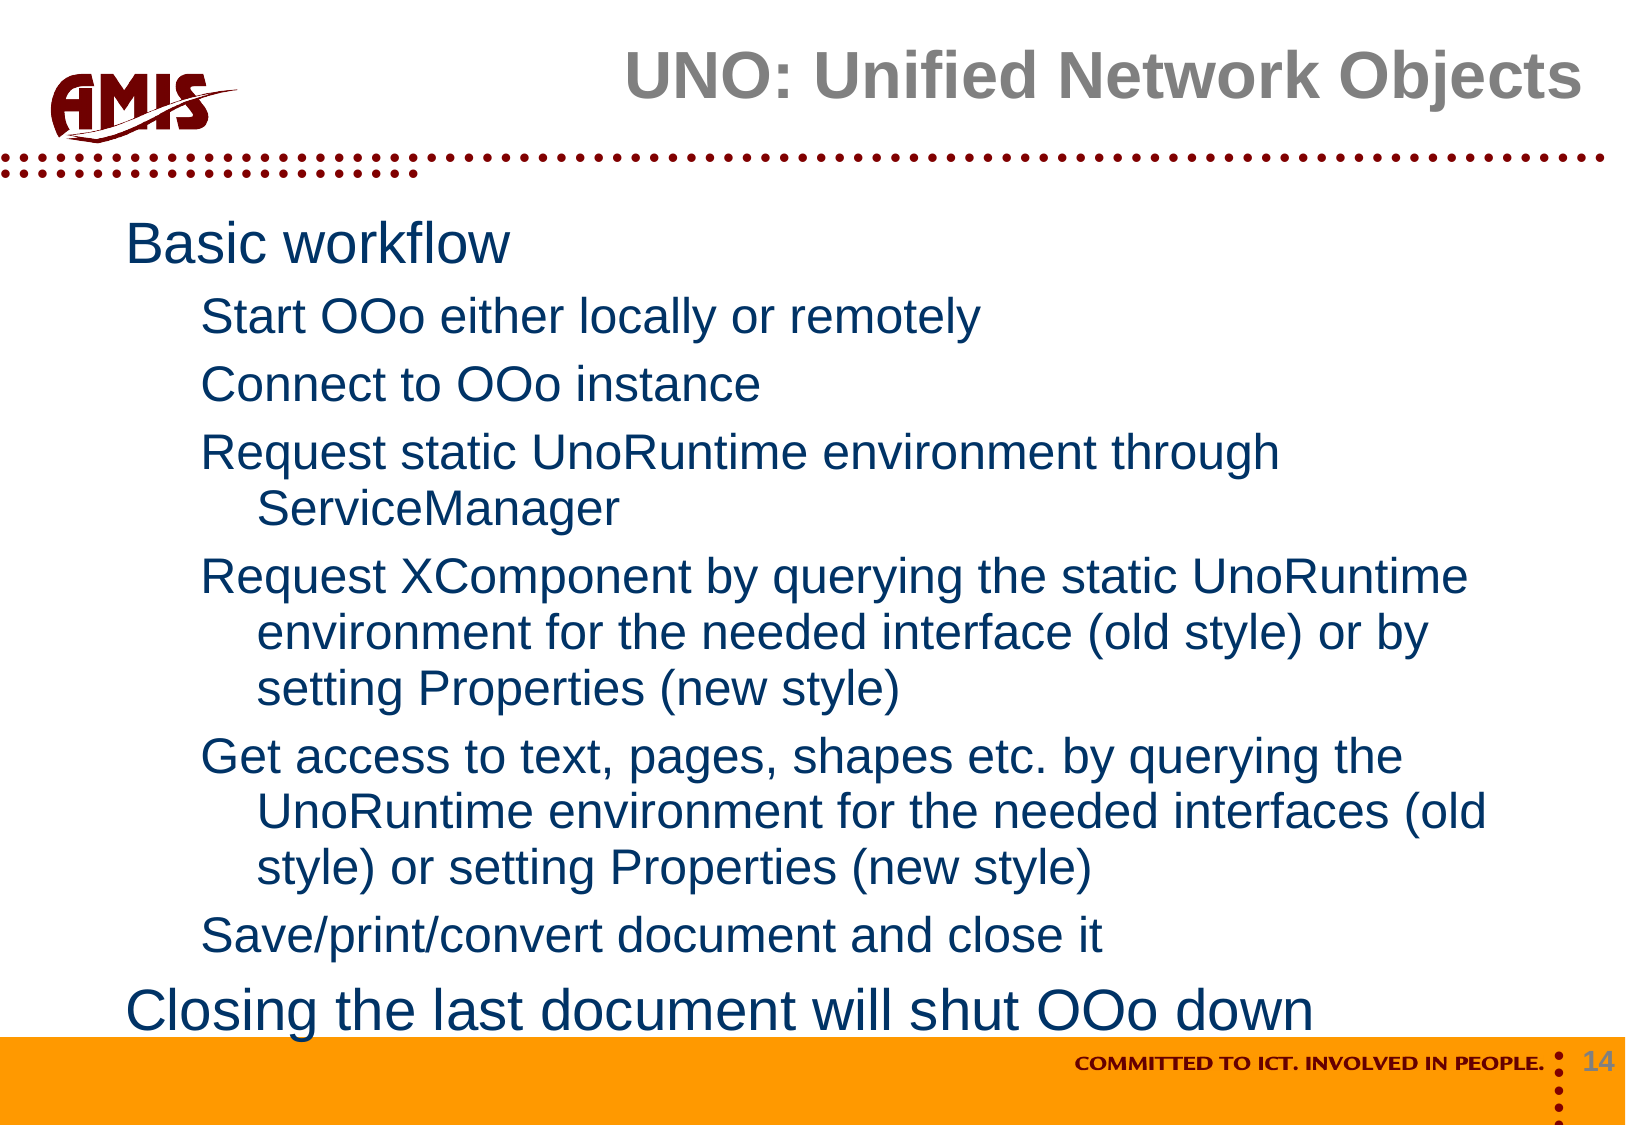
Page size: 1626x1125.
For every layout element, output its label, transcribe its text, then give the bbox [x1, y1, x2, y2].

picture [50, 73, 238, 144]
title UNO: Unified Network Objects [262, 27, 1585, 123]
picture [1074, 1055, 1544, 1071]
list Basic workflow Start OOo either locally or remotely Connect to OOo instance Request static UnoRuntime environment through ServiceManager Request XComponent by querying the static UnoRuntime environment for the needed interface (old style) or by setting Properties (new style) Get access to text, pages, shapes etc. by querying the UnoRuntime environment for the needed interfaces (old style) or setting Properties (new style) Save/print/convert document and close it Closing the last document will shut OOo down [124, 210, 1500, 1061]
